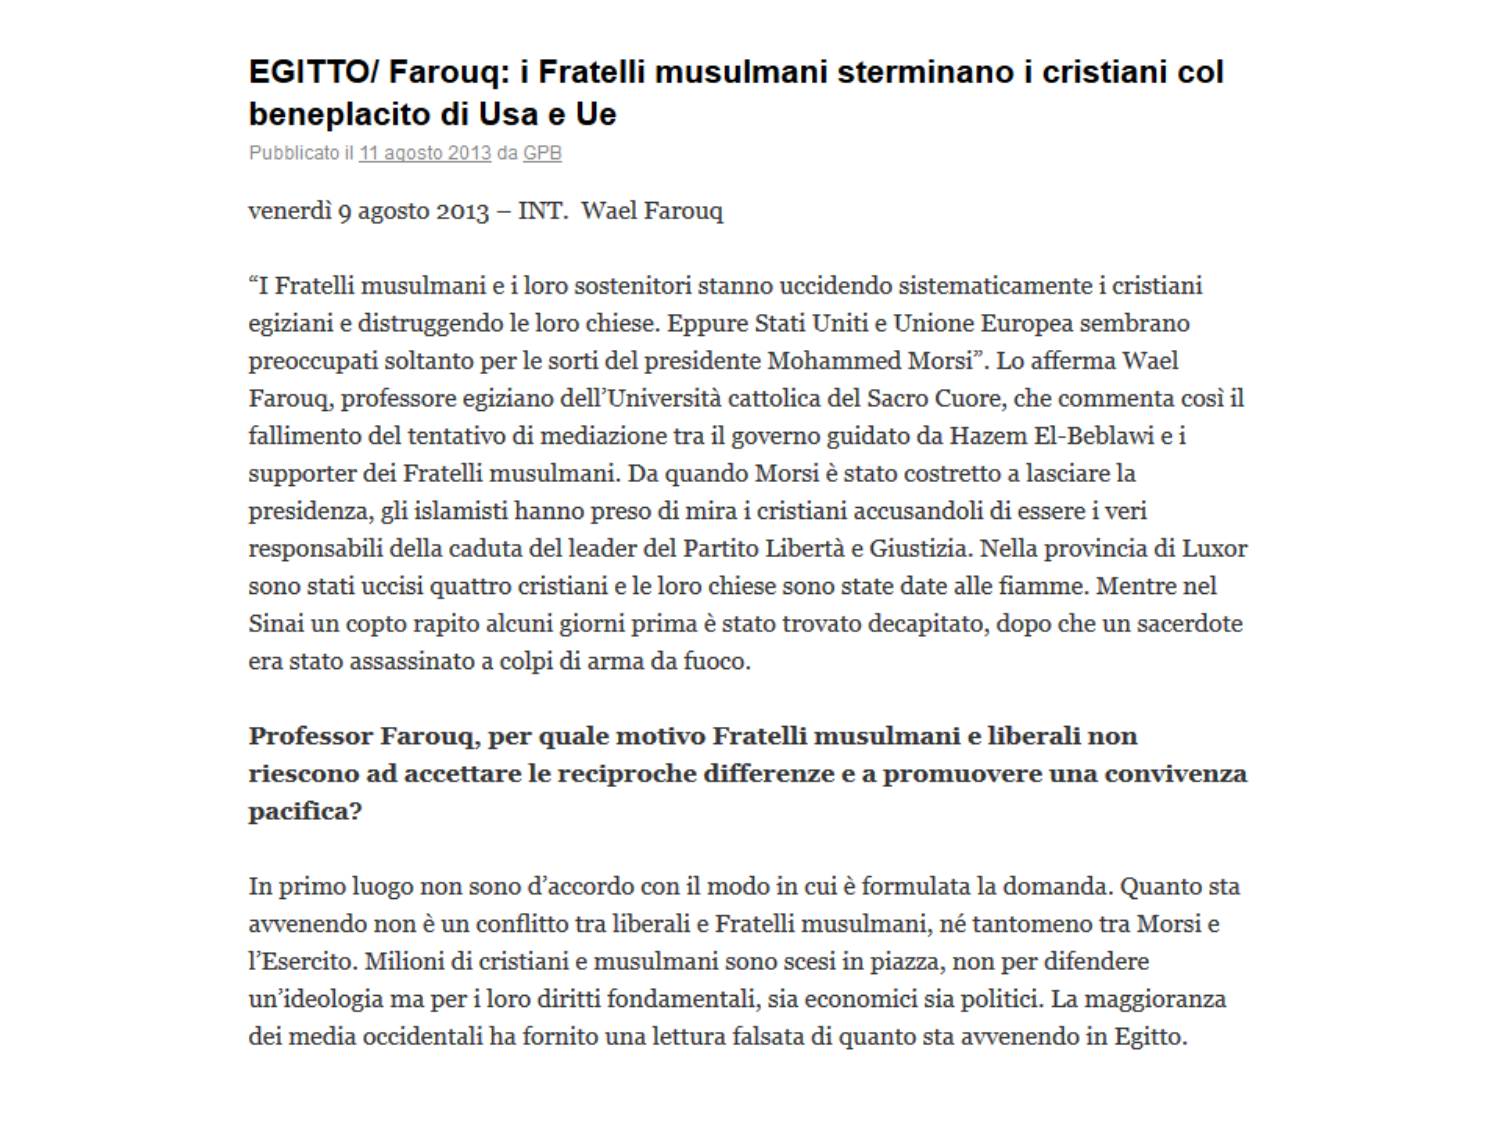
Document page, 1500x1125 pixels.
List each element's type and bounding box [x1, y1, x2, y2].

picture [212, 44, 1288, 1081]
